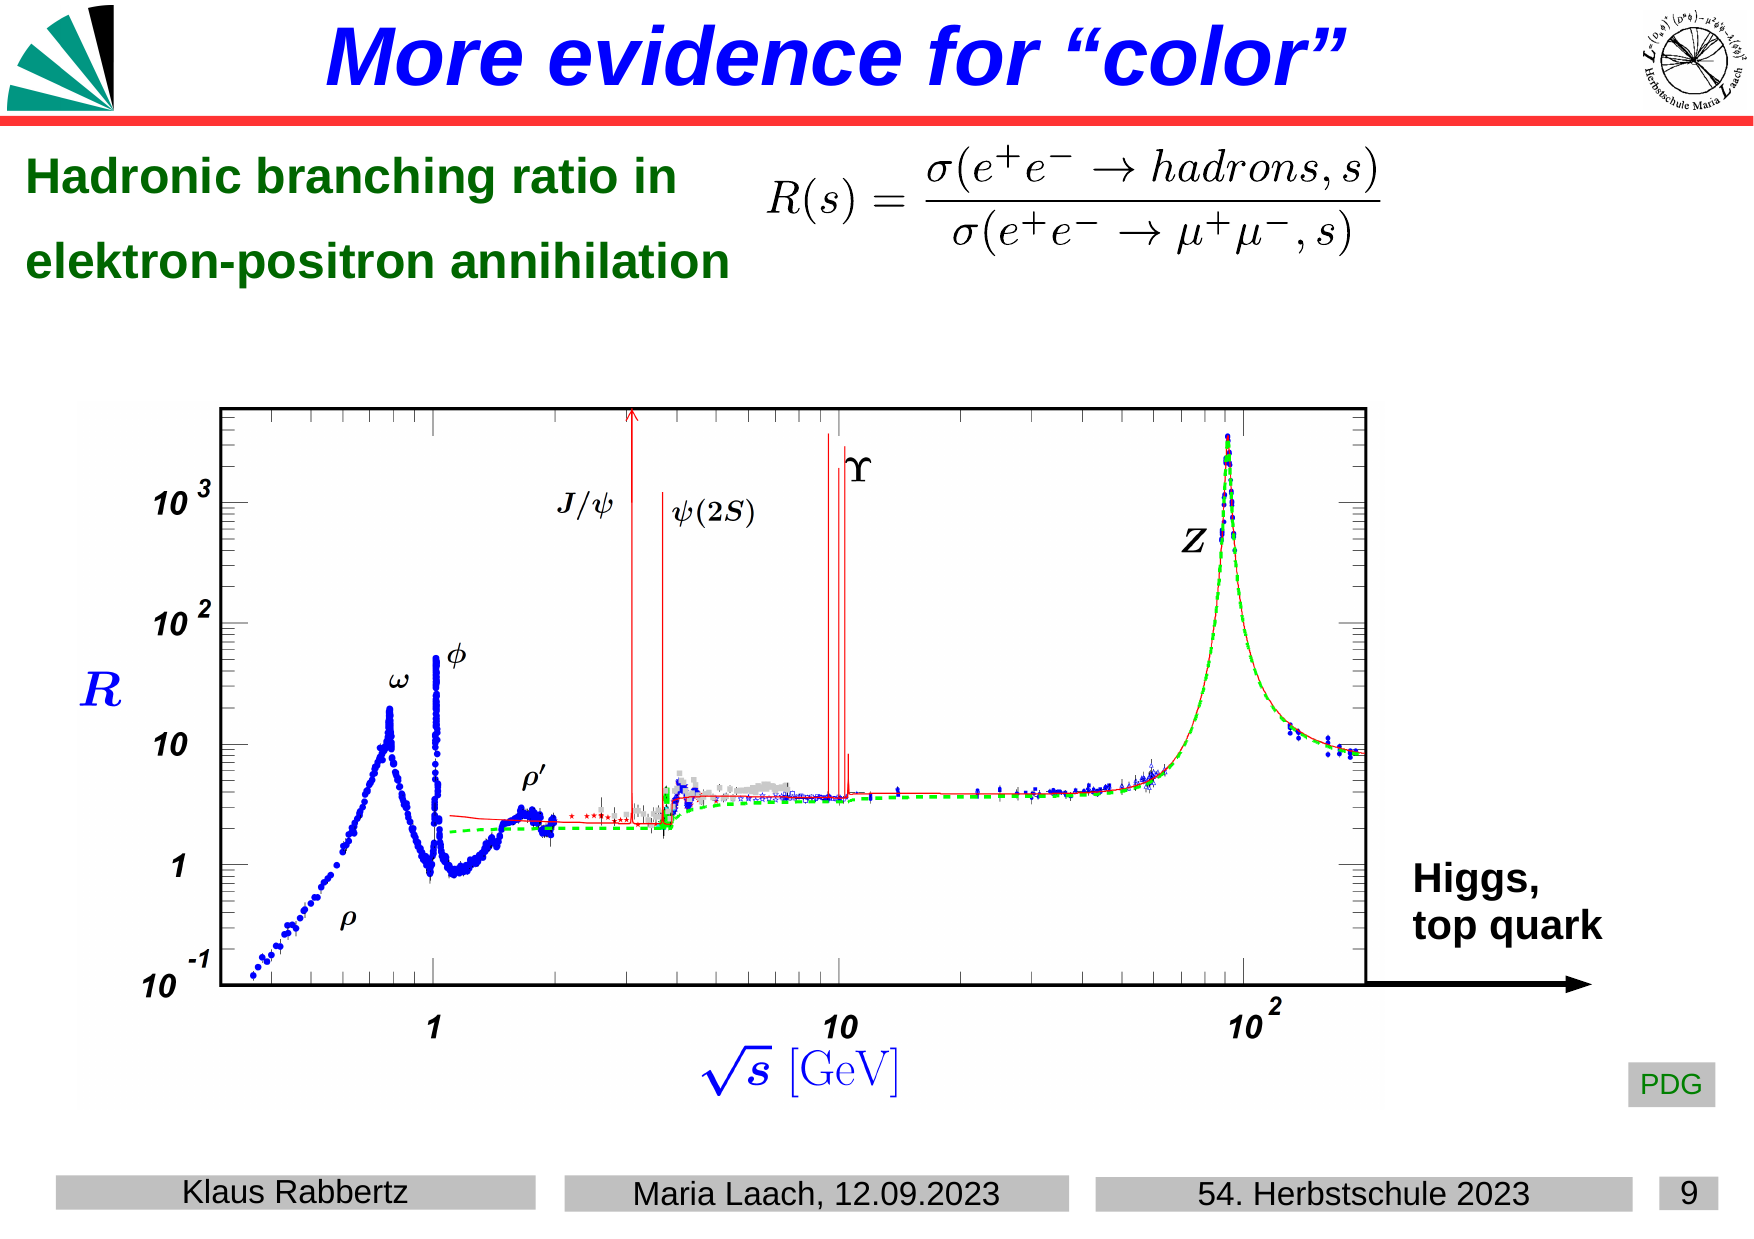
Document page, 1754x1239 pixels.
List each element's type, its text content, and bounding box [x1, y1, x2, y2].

picture [7, 5, 114, 112]
title More evidence for “color” [129, 0, 1545, 114]
picture [762, 142, 1383, 258]
picture [77, 401, 1385, 1110]
picture [1643, 10, 1747, 110]
text_box PDG [1628, 1062, 1716, 1108]
list Hadronic branching ratio in elektron-positron annihilation [25, 147, 744, 290]
text_box Higgs, top quark [1400, 849, 1646, 955]
